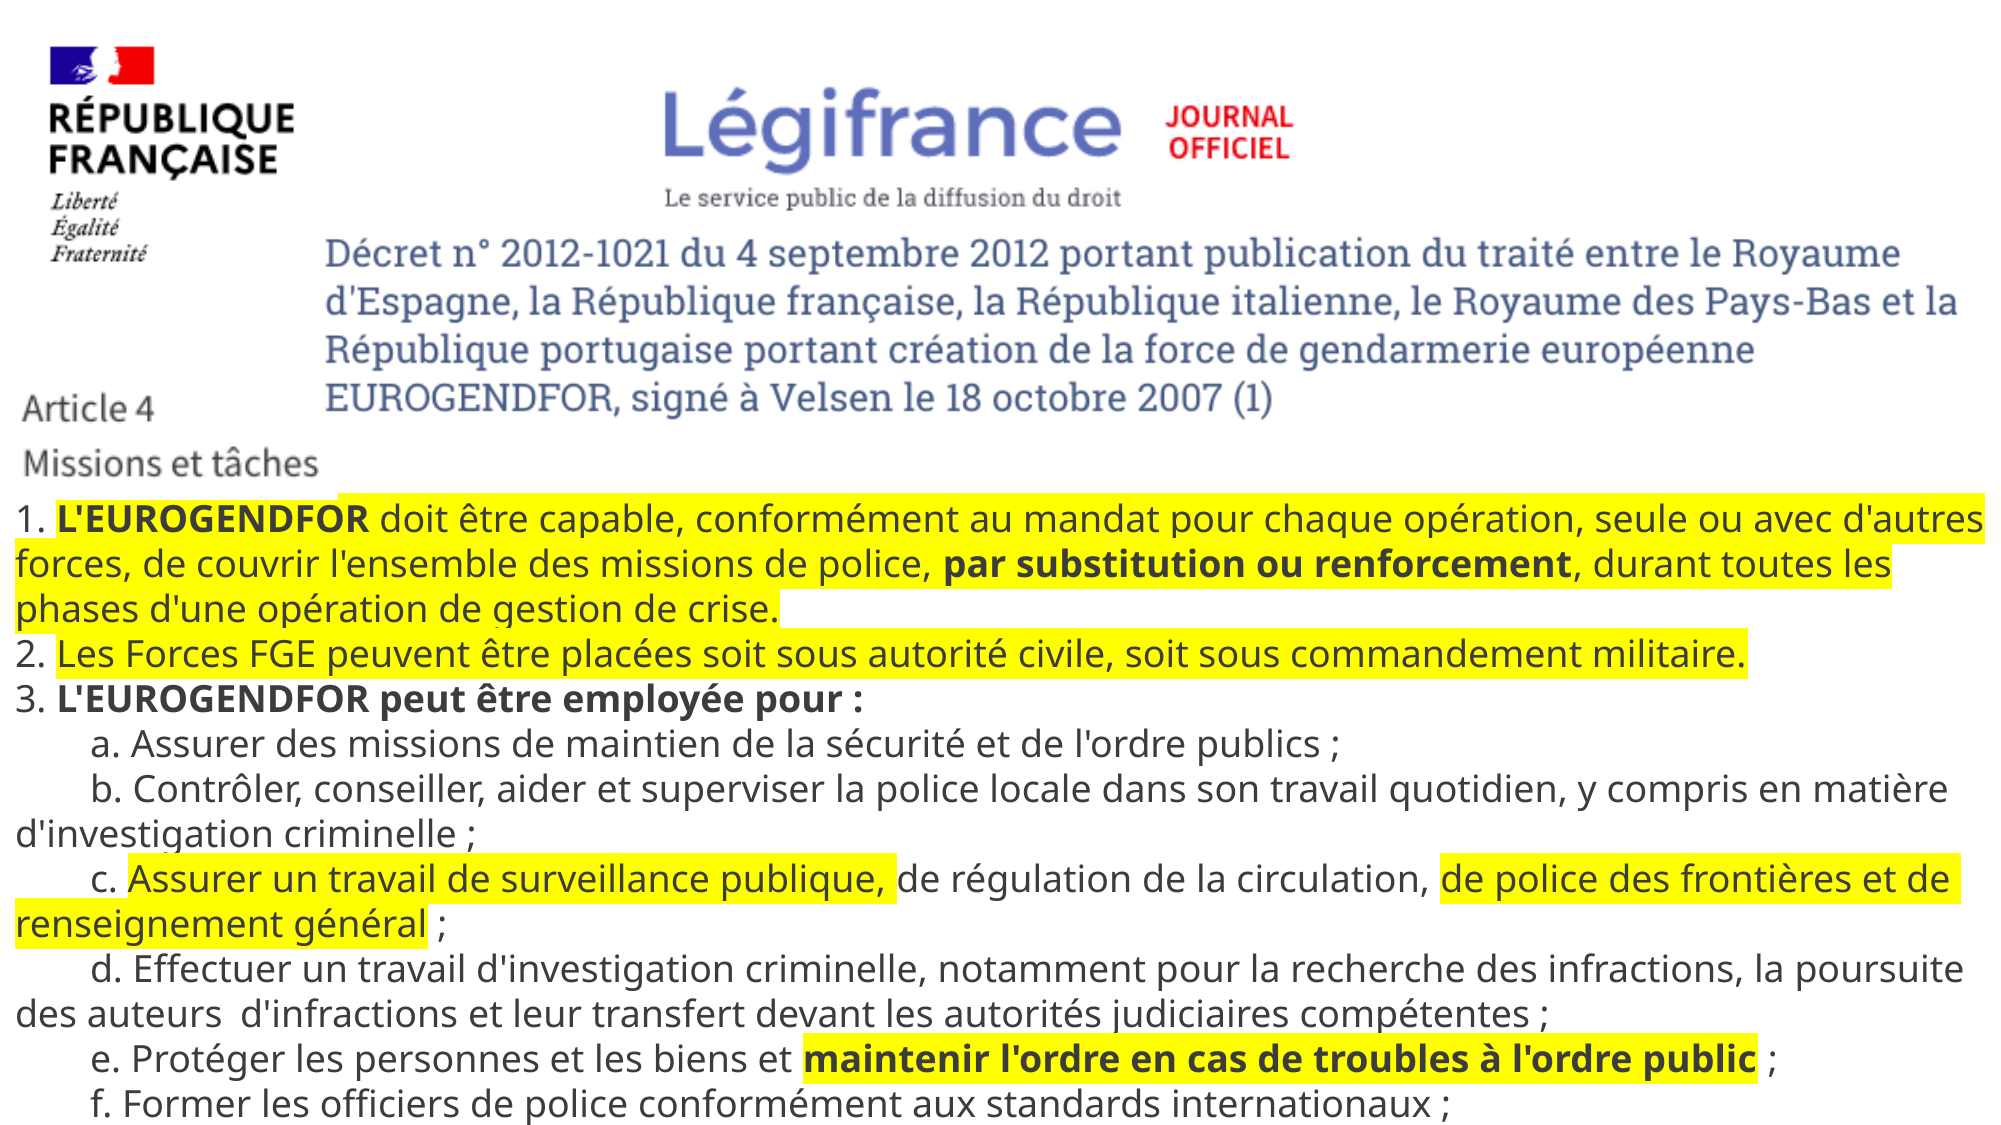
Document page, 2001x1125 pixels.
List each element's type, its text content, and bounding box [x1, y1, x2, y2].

text_box 1. L'EUROGENDFOR doit être capable, conformément au mandat pour chaque opération, seule ou avec d'autres forces, de couvrir l'ensemble des missions de police, par substitution ou renforcement, durant toutes les phases d'une opération de gestion de crise. 2. Les Forces FGE peuvent être placées soit sous autorité civile, soit sous commandement militaire. 3. L'EUROGENDFOR peut être employée pour : a. Assurer des missions de maintien de la sécurité et de l'ordre publics ; b. Contrôler, conseiller, aider et superviser la police locale dans son travail quotidien, y compris en matière d'investigation criminelle ; c. Assurer un travail de surveillance publique, de régulation de la circulation, de police des frontières et de renseignement général ; d. Effectuer un travail d'investigation criminelle, notamment pour la recherche des infractions, la poursuite des auteurs d'infractions et leur transfert devant les autorités judiciaires compétentes ; e. Protéger les personnes et les biens et maintenir l'ordre en cas de troubles à l'ordre public ; f. Former les officiers de police conformément aux standards internationaux ; g. Former des instructeurs, notamment dans le cadre de programmes de coopération. [0, 488, 2000, 1125]
picture [8, 34, 1965, 500]
